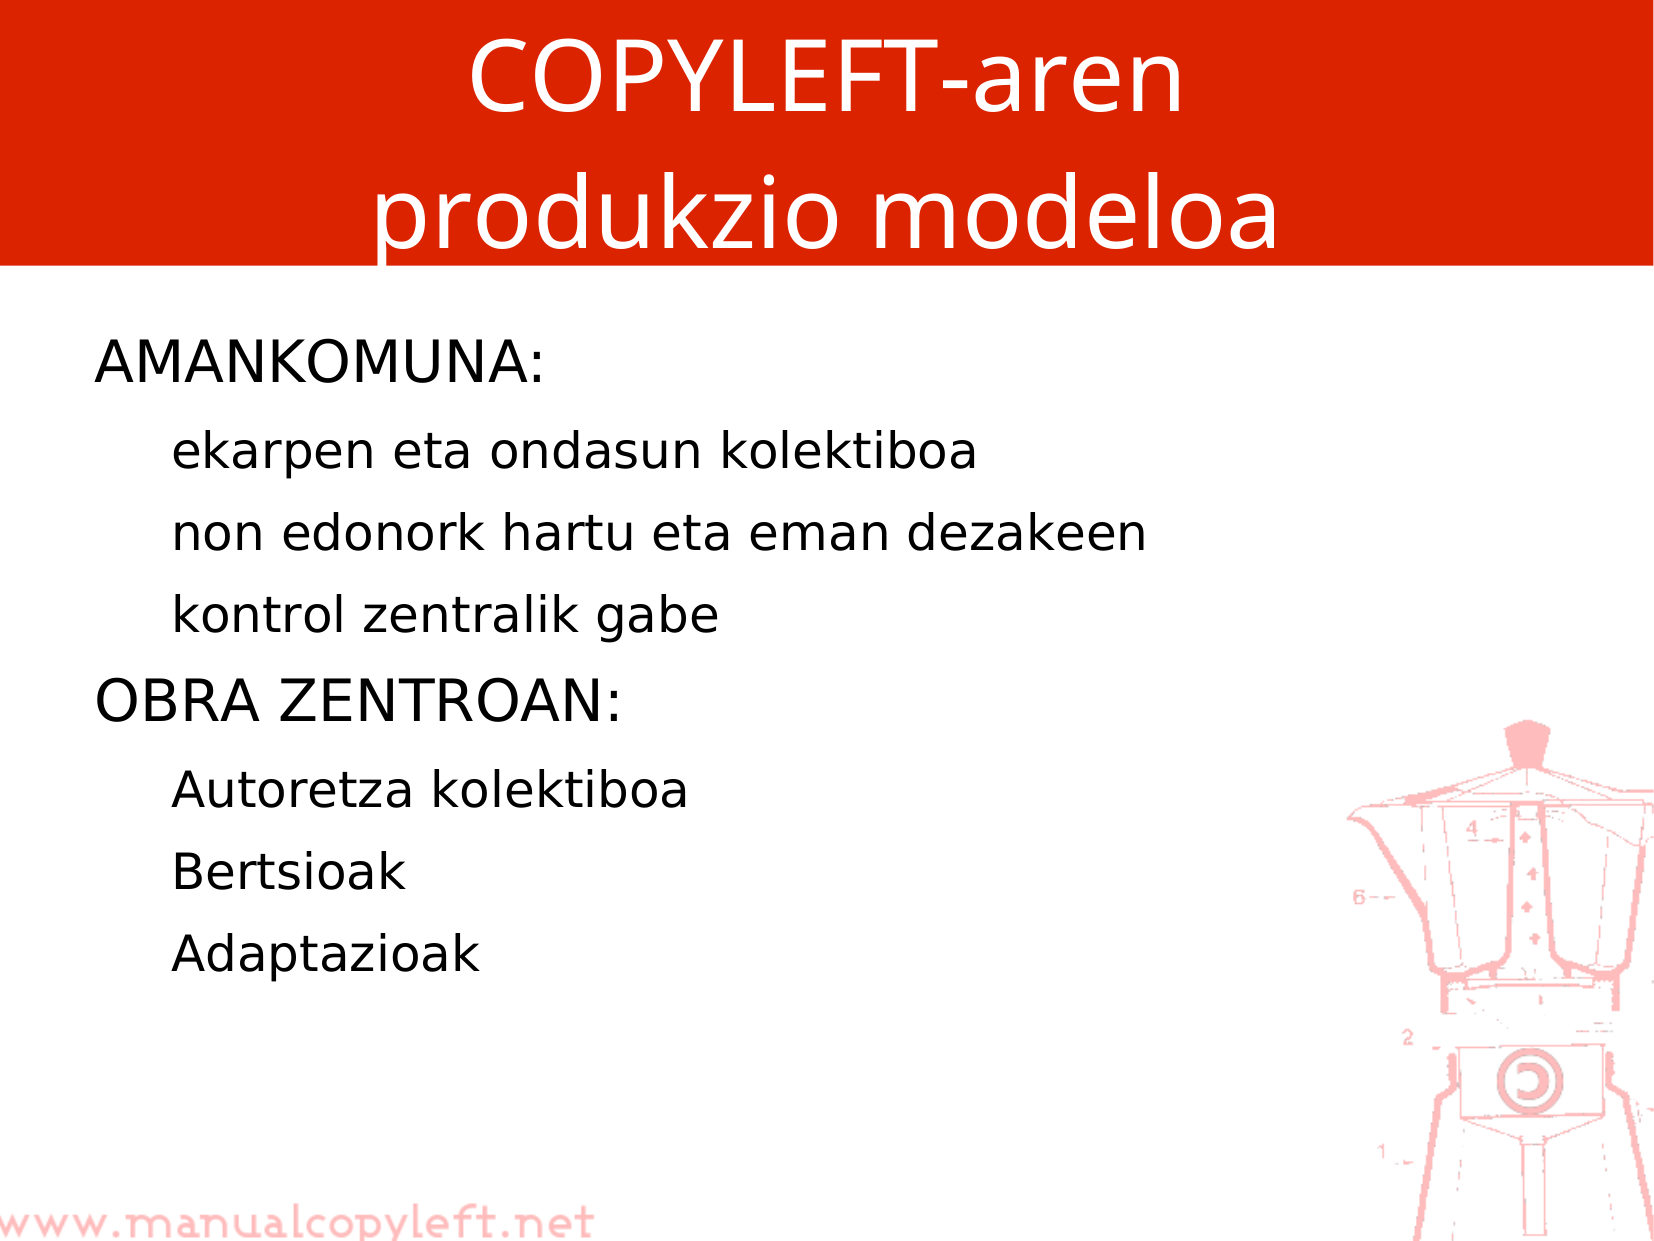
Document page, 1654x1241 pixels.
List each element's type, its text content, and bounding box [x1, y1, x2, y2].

text_box [0, 0, 1654, 266]
list AMANKOMUNA: ekarpen eta ondasun kolektiboa non edonork hartu eta eman dezakeen kontrol zentralik gabe OBRA ZENTROAN: Autoretza kolektiboa Bertsioak Adaptazioak [76, 328, 1565, 1147]
picture [0, 266, 1654, 1241]
title COPYLEFT-aren produkzio modeloa [82, 24, 1571, 258]
